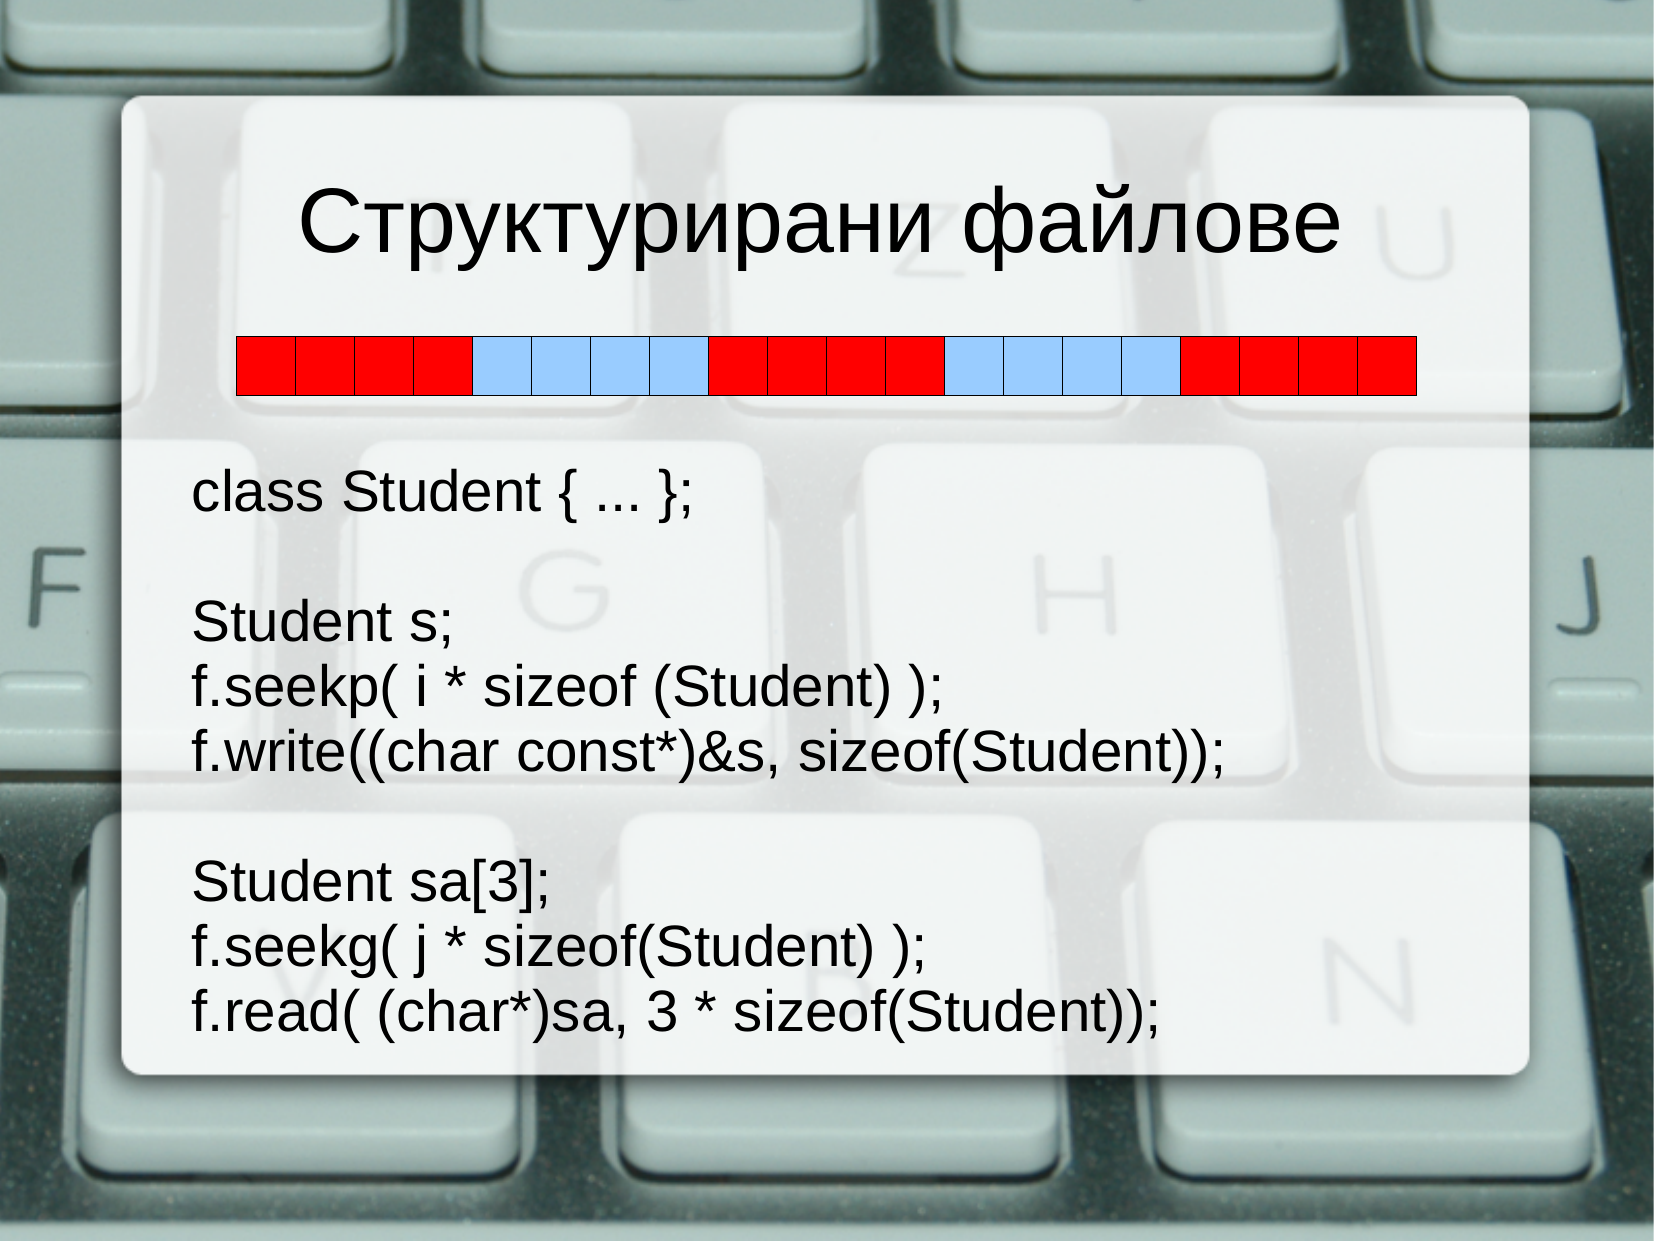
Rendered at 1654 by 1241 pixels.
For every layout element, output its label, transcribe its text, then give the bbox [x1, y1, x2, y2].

text_box [236, 336, 1417, 396]
title Структурирани файлове [135, 117, 1506, 325]
picture [0, 0, 1654, 1241]
text_box class Student { ... }; Student s; f.seekp( i * sizeof (Student) ); f.write((char const*)&s, sizeof(Student)); Student sa[3]; f.seekg( j * sizeof(Student) ); f.read( (char*)sa, 3 * sizeof(Student)); [177, 451, 1465, 1054]
